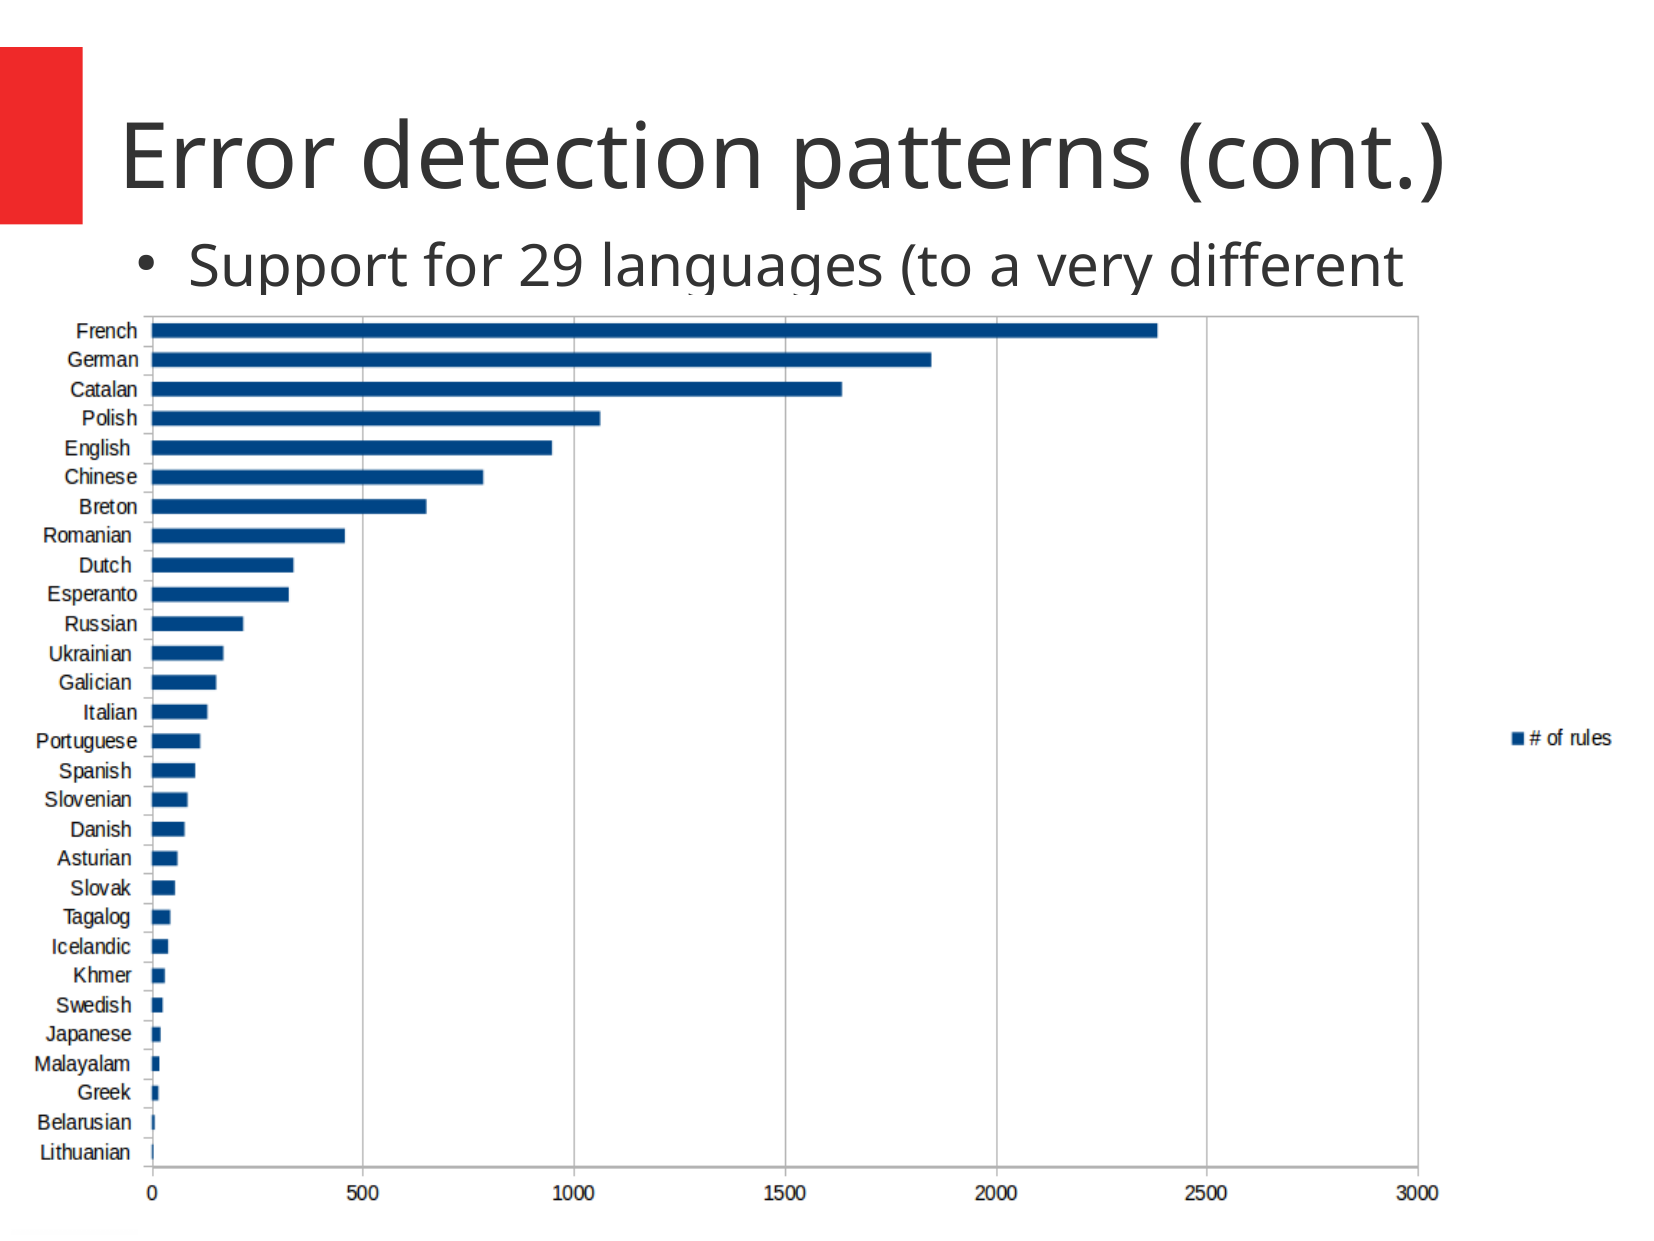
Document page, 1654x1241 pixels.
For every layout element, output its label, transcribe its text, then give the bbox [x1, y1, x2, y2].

picture [0, 295, 1619, 1235]
list Support for 29 languages (to a very different degree) [118, 224, 1619, 295]
title Error detection patterns (cont.) [118, 49, 1571, 224]
